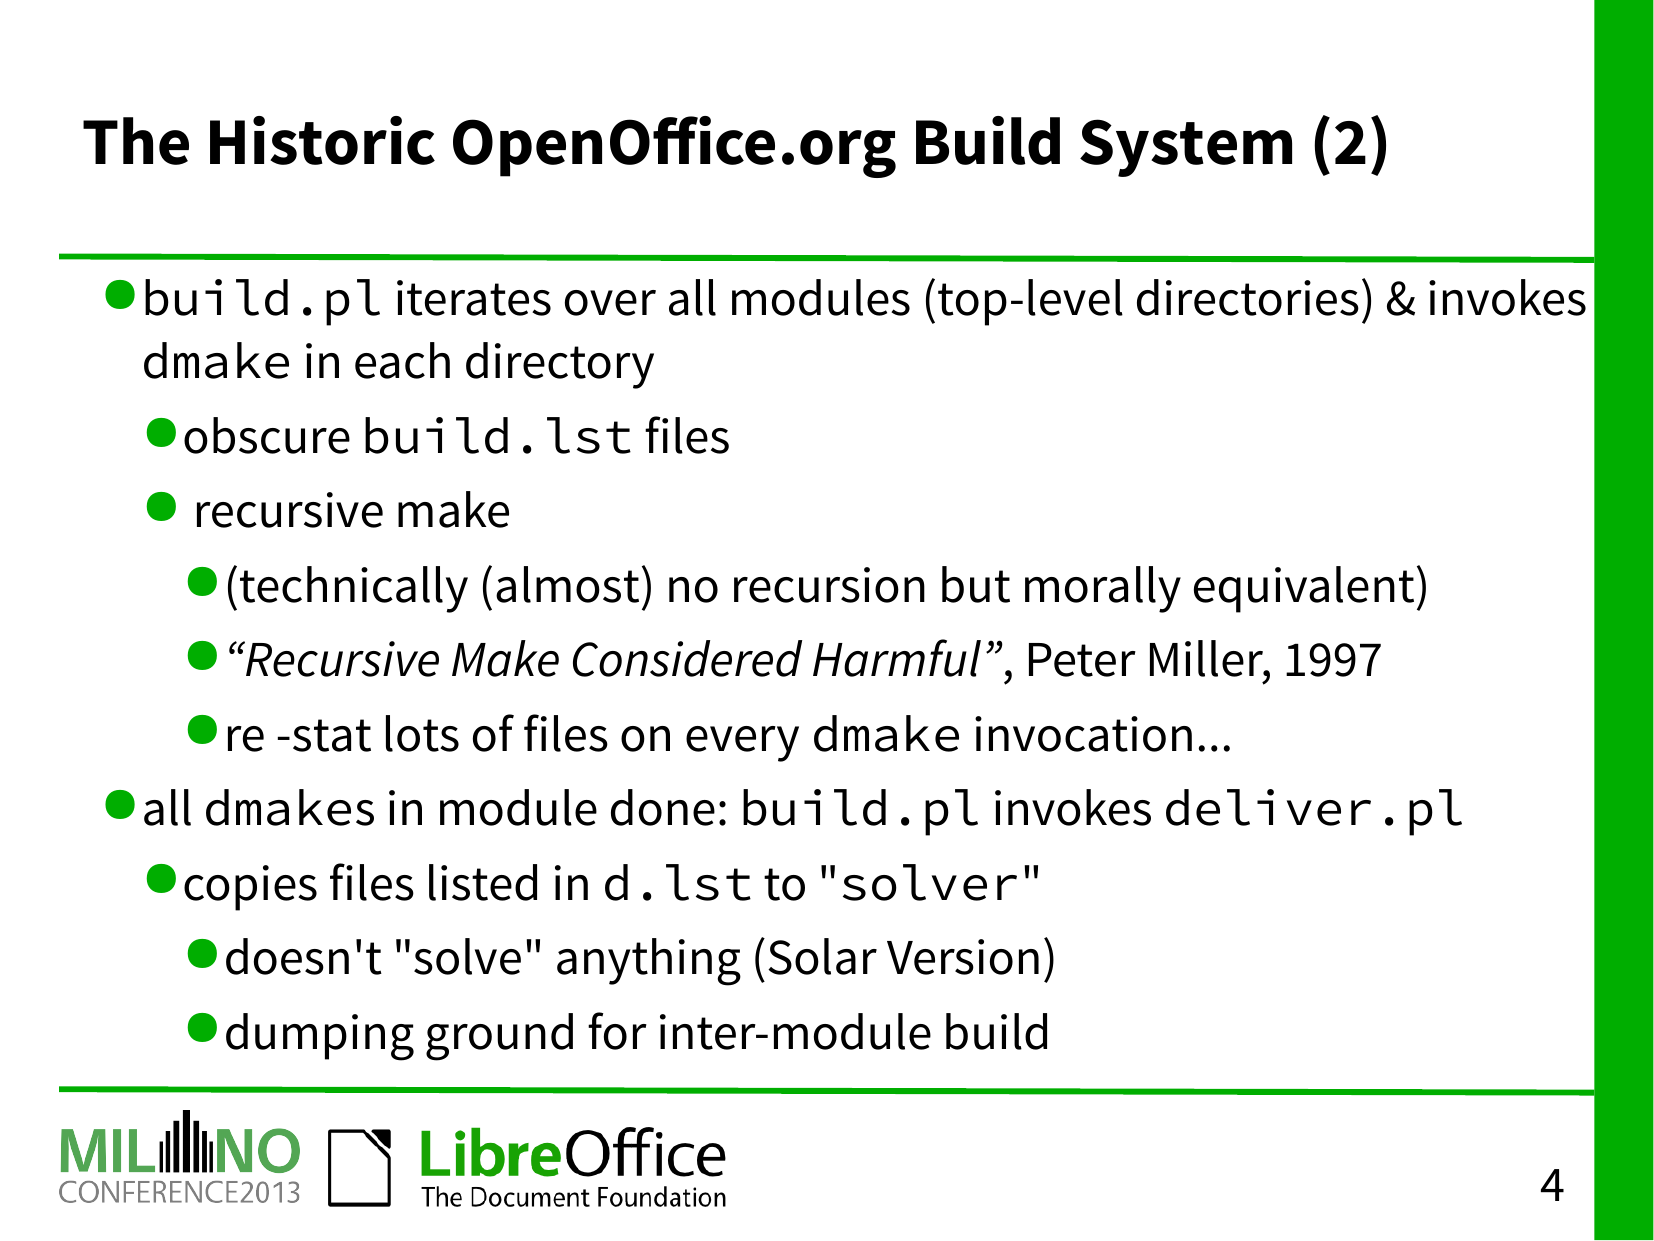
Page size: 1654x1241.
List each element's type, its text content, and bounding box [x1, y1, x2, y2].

picture [59, 1093, 756, 1241]
list build.pl iterates over all modules (top-level directories) & invokes dmake in each directory obscure build.lst files recursive make (technically (almost) no recursion but morally equivalent) “Recursive Make Considered Harmful”, Peter Miller, 1997 re -stat lots of files on every dmake invocation... all dmakes in module done: build.pl invokes deliver.pl copies files listed in d.lst to "solver" doesn't "solve" anything (Solar Version) dumping ground for inter-module build [59, 265, 1595, 1072]
title The Historic OpenOffice.org Build System (2) [47, 66, 1583, 215]
